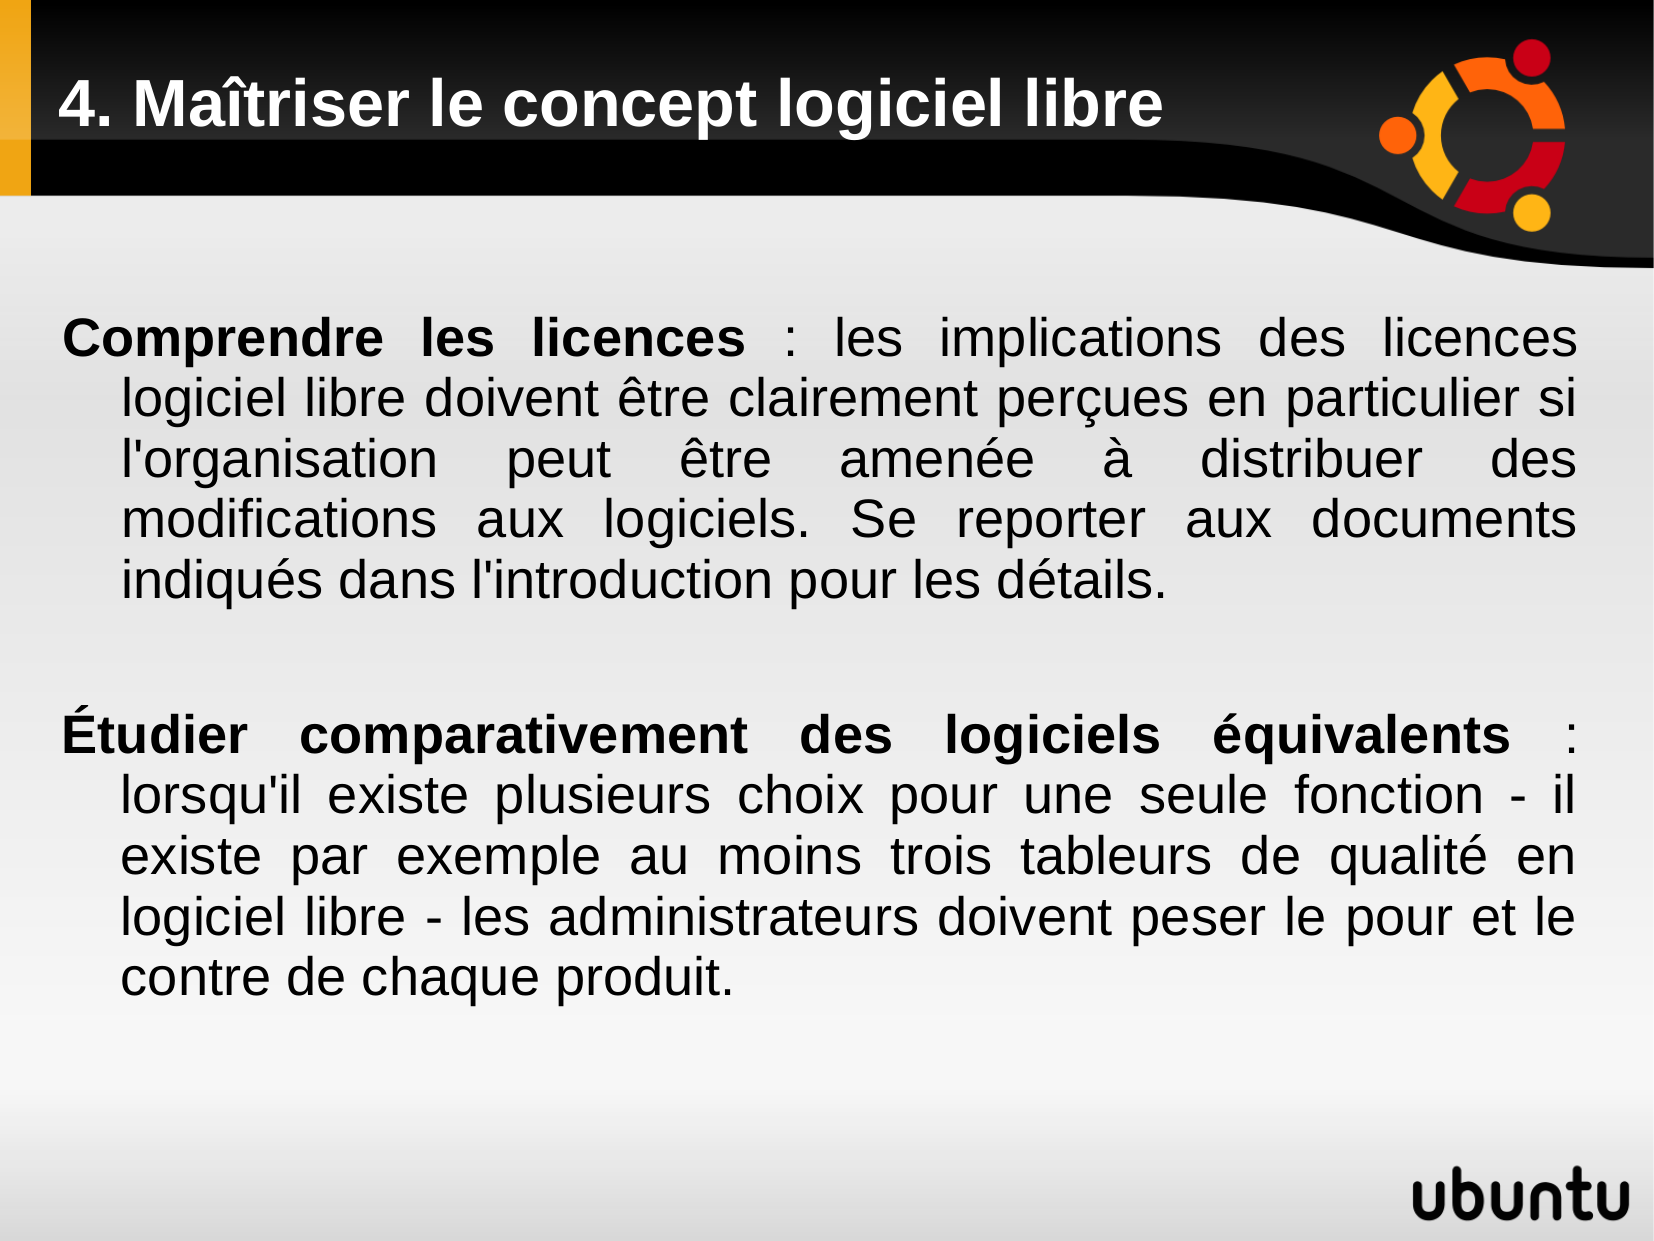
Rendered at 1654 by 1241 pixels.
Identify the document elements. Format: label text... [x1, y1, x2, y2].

picture [0, 0, 1654, 1241]
text_box Comprendre les licences : les implications des licences logiciel libre doivent être clairement perçues en particulier si l'organisation peut être amenée à distribuer des modifications aux logiciels. Se reporter aux documents indiqués dans l'introduction pour les détails. [47, 299, 1595, 654]
text_box Étudier comparativement des logiciels équivalents : lorsqu'il existe plusieurs choix pour une seule fonction - il existe par exemple au moins trois tableurs de qualité en logiciel libre - les administrateurs doivent peser le pour et le contre de chaque produit. [46, 697, 1595, 1051]
title 4. Maîtriser le concept logiciel libre [59, 29, 1595, 178]
